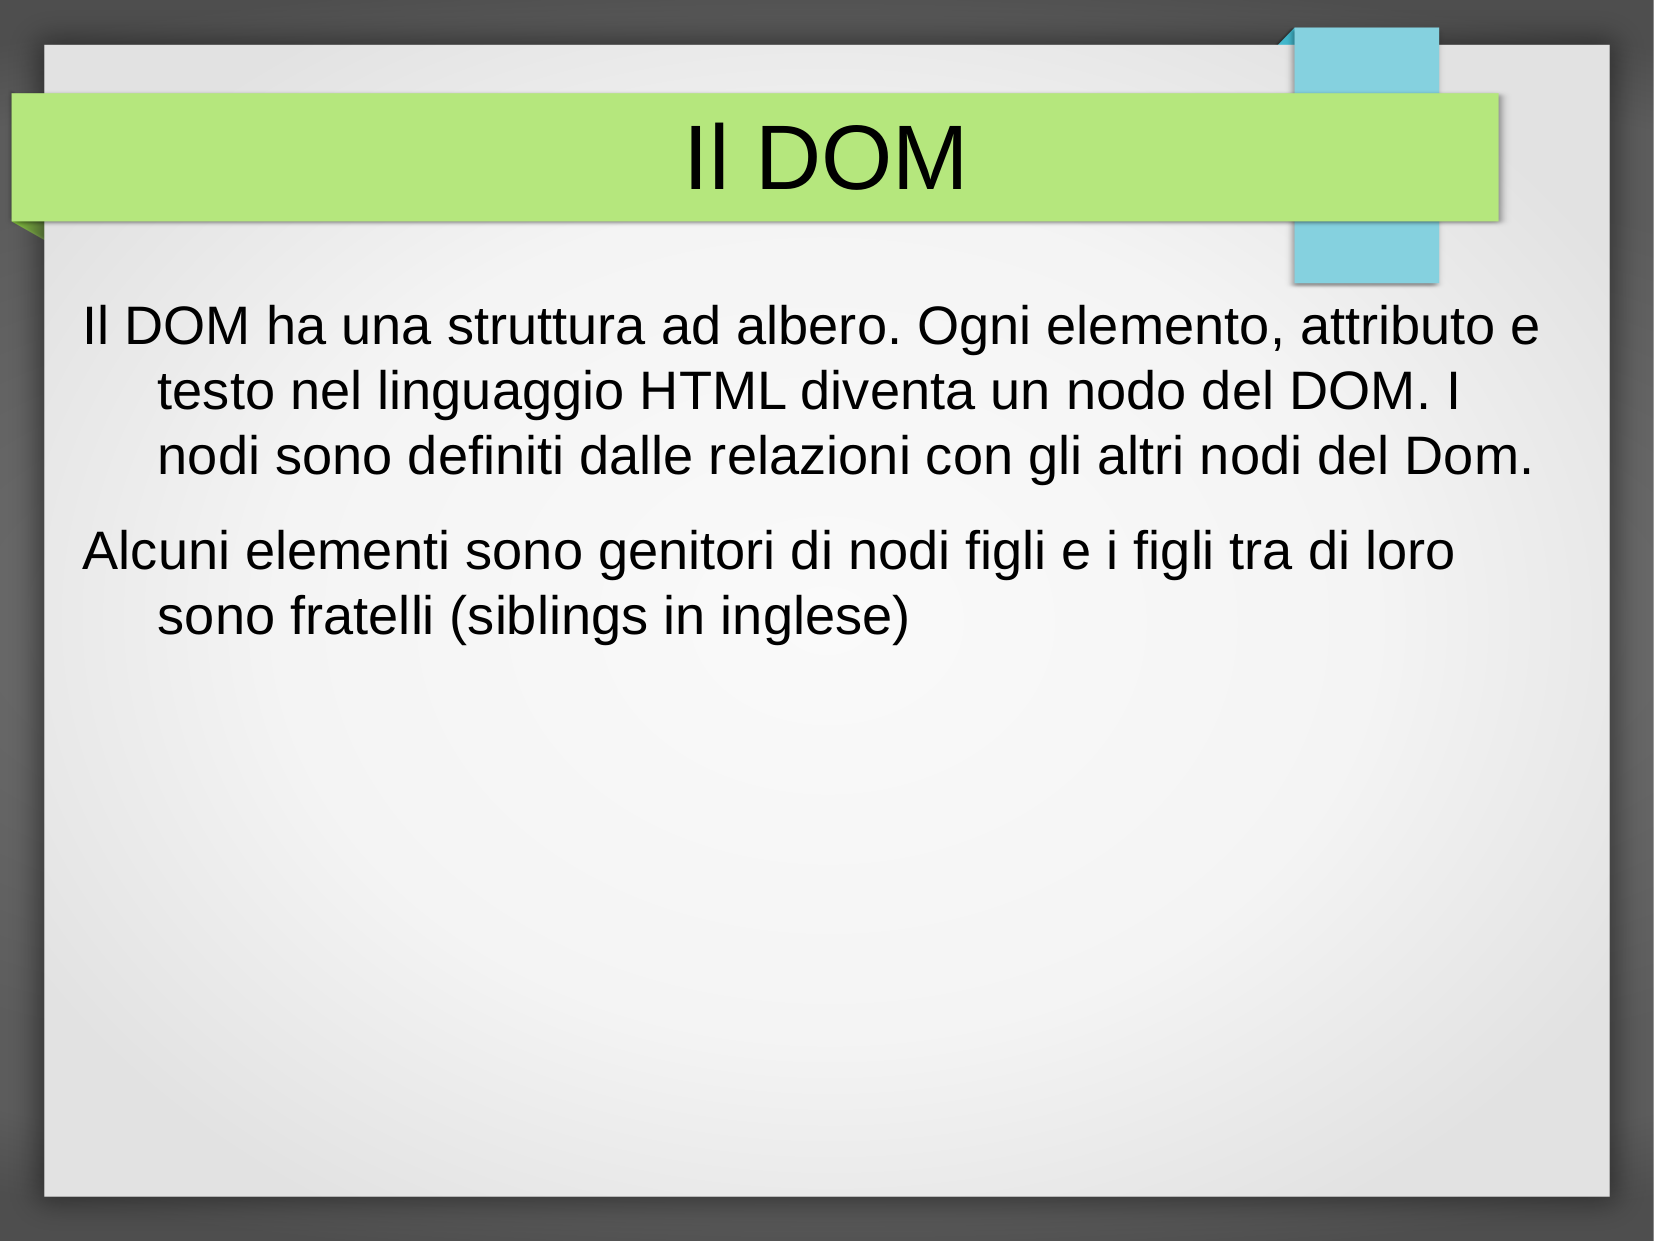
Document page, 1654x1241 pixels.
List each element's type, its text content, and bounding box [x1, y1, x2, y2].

list Il DOM ha una struttura ad albero. Ogni elemento, attributo e testo nel linguaggio HTML diventa un nodo del DOM. I nodi sono definiti dalle relazioni con gli altri nodi del Dom. Alcuni elementi sono genitori di nodi figli e i figli tra di loro sono fratelli (siblings in inglese) [82, 290, 1571, 1010]
picture [0, 0, 1654, 1241]
title Il DOM [82, 49, 1571, 257]
